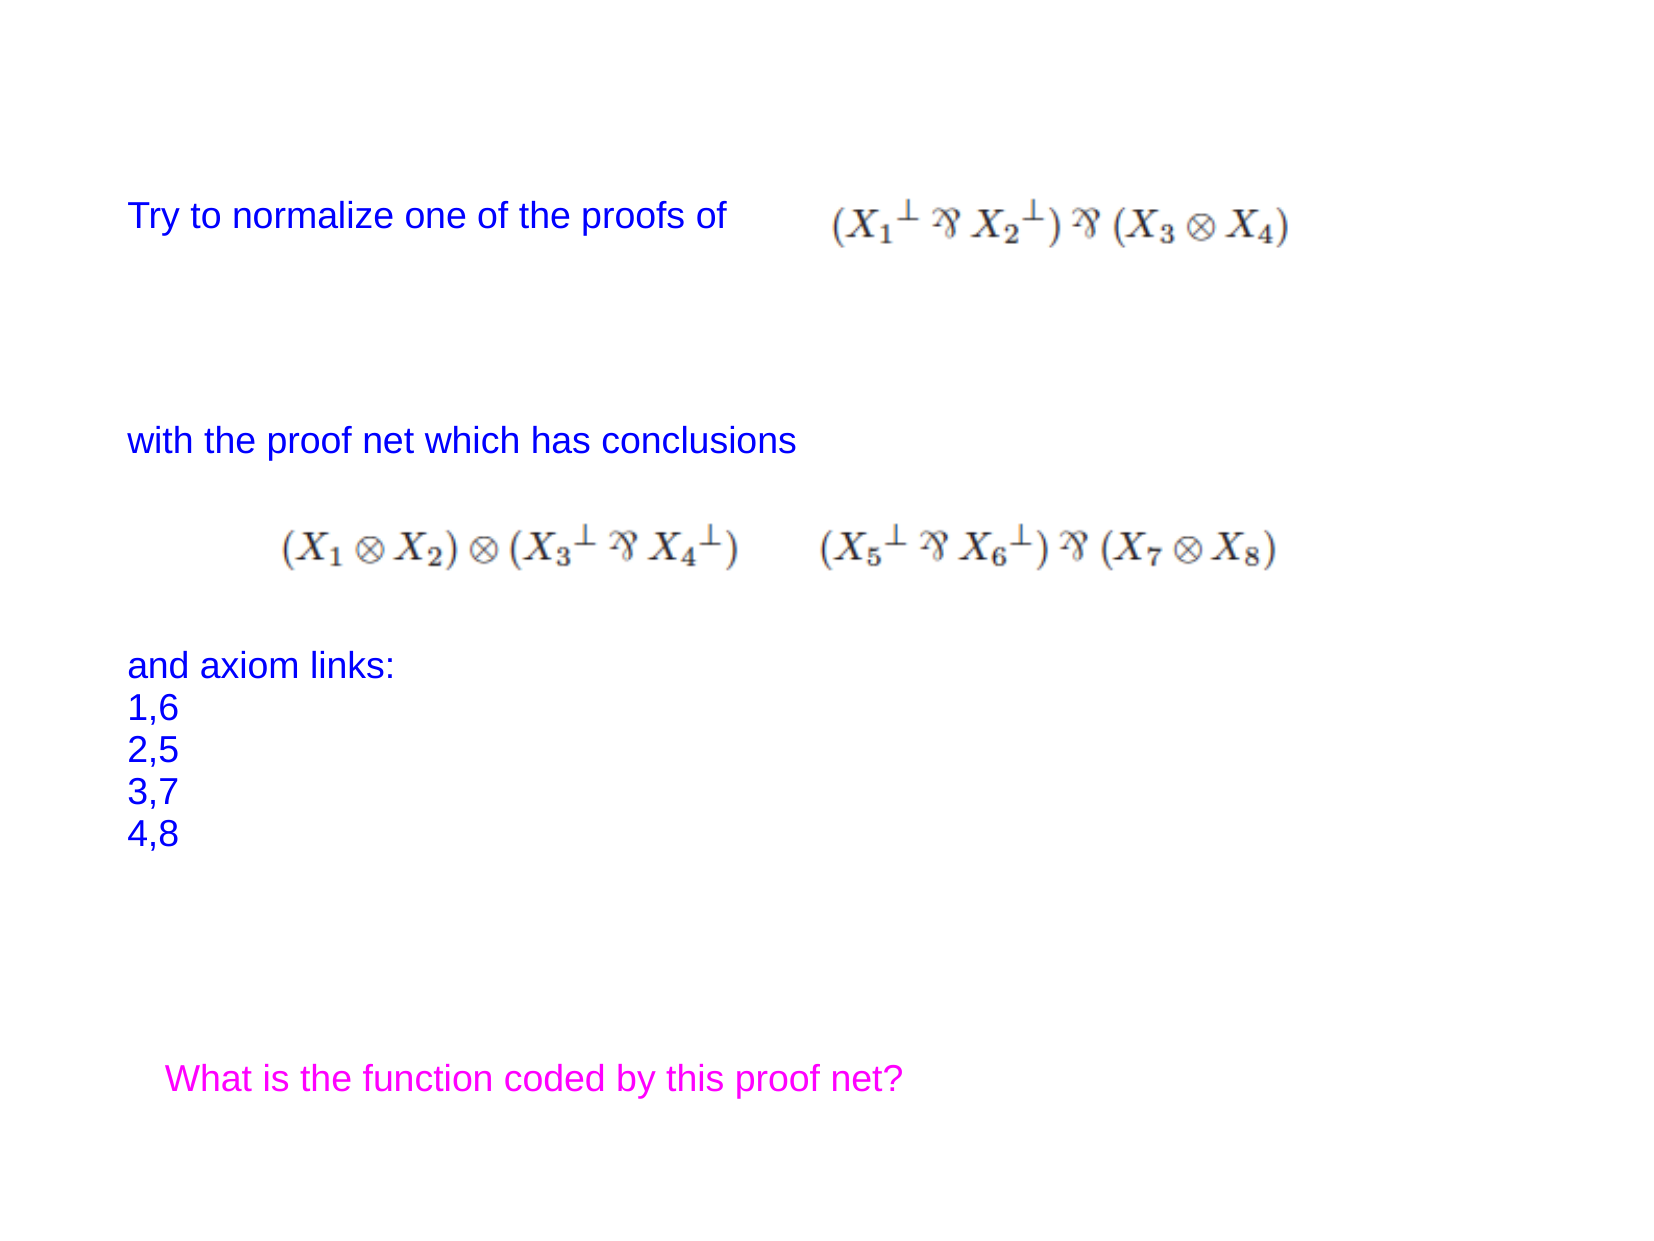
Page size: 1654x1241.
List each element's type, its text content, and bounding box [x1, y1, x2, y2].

text_box with the proof net which has conclusions [112, 412, 824, 470]
picture [808, 187, 1313, 269]
picture [235, 493, 1313, 601]
text_box and axiom links: 1,6 2,5 3,7 4,8 [112, 637, 411, 863]
text_box What is the function coded by this proof net? [150, 1050, 920, 1107]
text_box Try to normalize one of the proofs of [112, 187, 754, 245]
